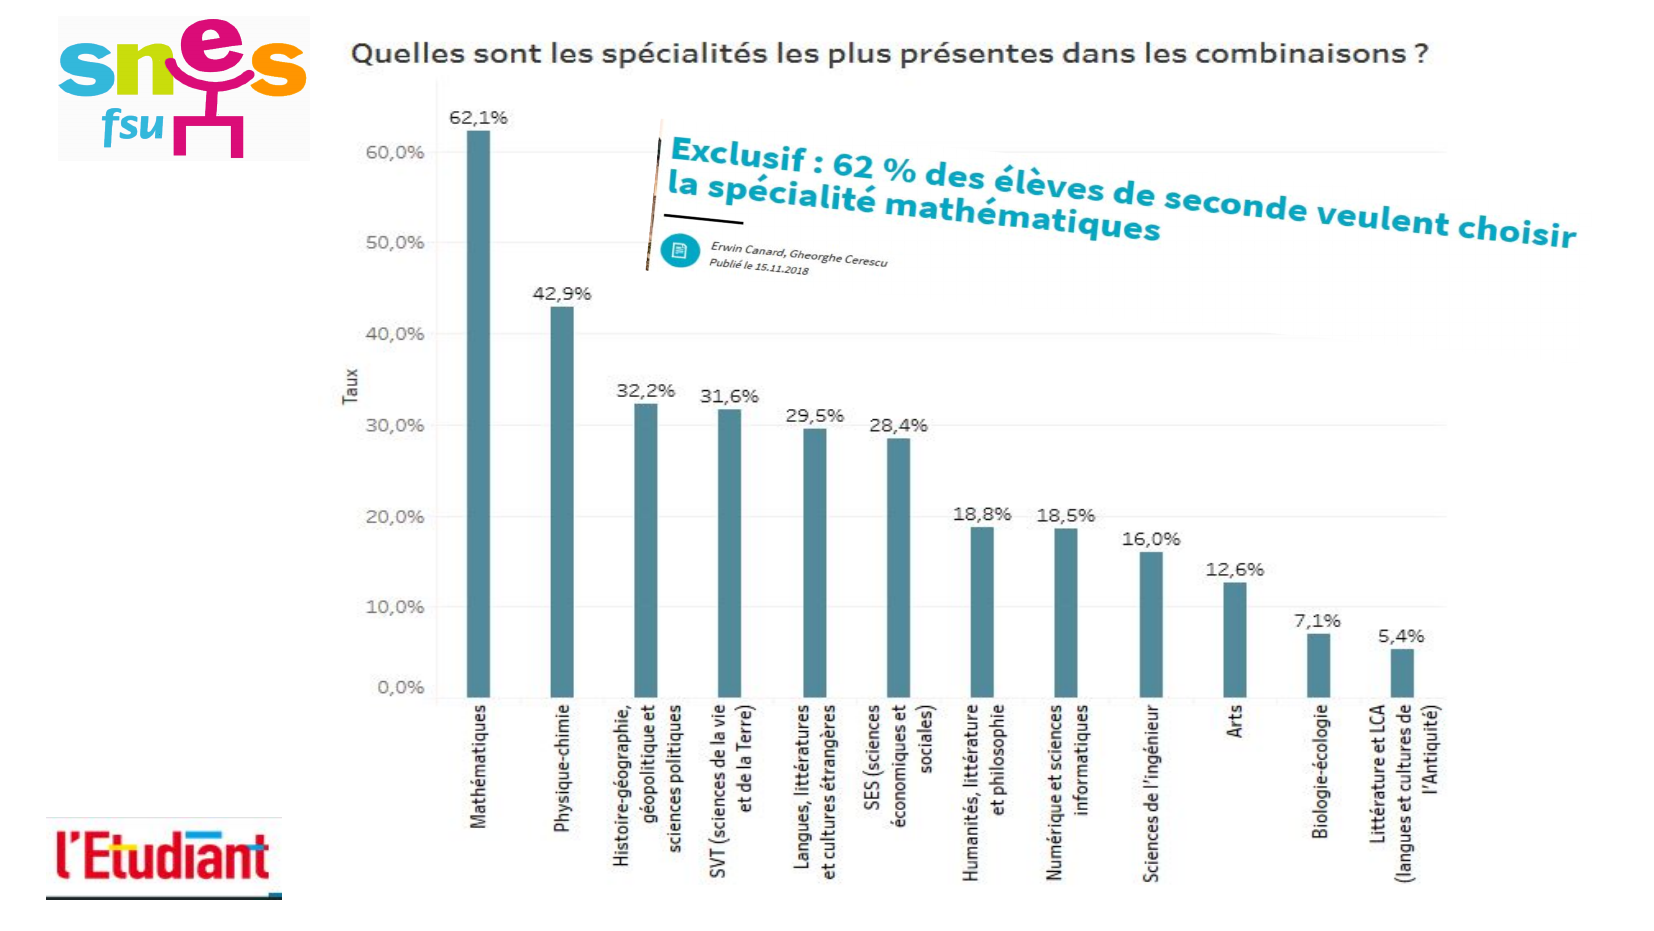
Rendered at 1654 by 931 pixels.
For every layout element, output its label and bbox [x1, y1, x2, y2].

picture [58, 17, 310, 161]
picture [46, 817, 282, 900]
picture [318, 20, 1592, 907]
